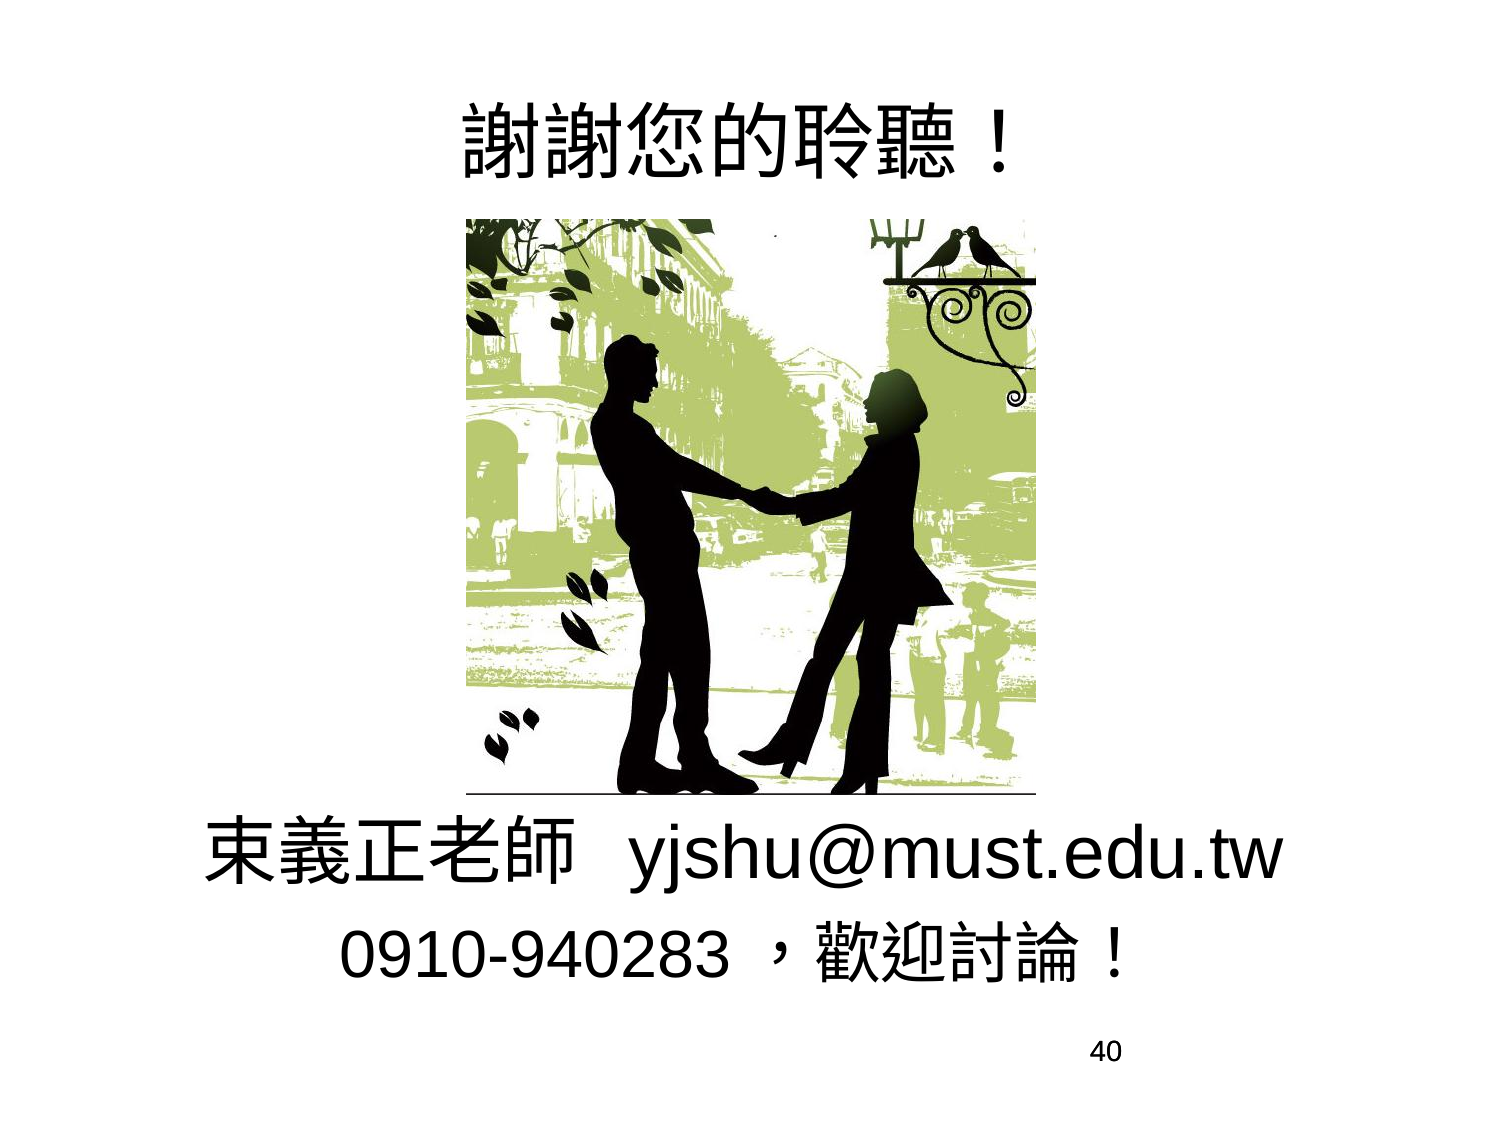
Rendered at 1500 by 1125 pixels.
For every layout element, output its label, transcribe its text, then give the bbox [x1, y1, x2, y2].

picture [466, 220, 1036, 795]
title 謝謝您的聆聽！ [75, 45, 1426, 233]
text_box [1074, 1024, 1426, 1103]
list 束義正老師 yjshu@must.edu.tw 0910-940283，歡迎討論！ [75, 262, 1426, 1005]
